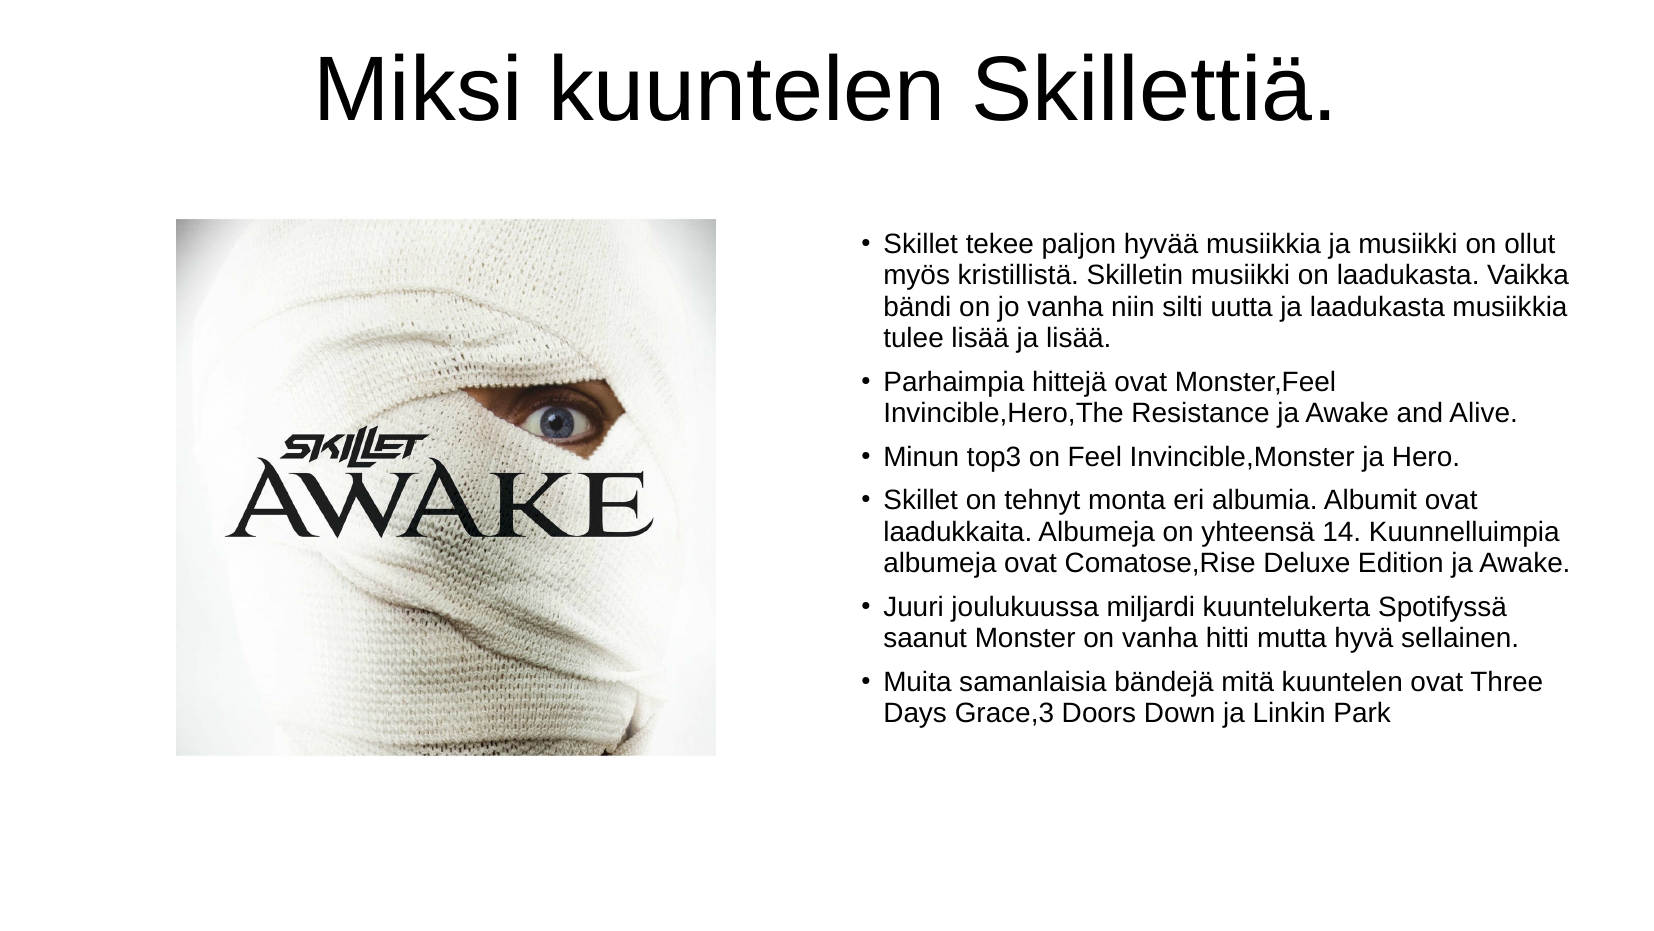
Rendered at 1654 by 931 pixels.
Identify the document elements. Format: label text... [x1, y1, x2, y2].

title Miksi kuuntelen Skillettiä. [82, 37, 1571, 193]
list Skillet tekee paljon hyvää musiikkia ja musiikki on ollut myös kristillistä. Skilletin musiikki on laadukasta. Vaikka bändi on jo vanha niin silti uutta ja laadukasta musiikkia tulee lisää ja lisää. Parhaimpia hittejä ovat Monster,Feel Invincible,Hero,The Resistance ja Awake and Alive. Minun top3 on Feel Invincible,Monster ja Hero. Skillet on tehnyt monta eri albumia. Albumit ovat laadukkaita. Albumeja on yhteensä 14. Kuunnelluimpia albumeja ovat Comatose,Rise Deluxe Edition ja Awake. Juuri joulukuussa miljardi kuuntelukerta Spotifyssä saanut Monster on vanha hitti mutta hyvä sellainen. Muita samanlaisia bändejä mitä kuuntelen ovat Three Days Grace,3 Doors Down ja Linkin Park [853, 228, 1580, 768]
picture [176, 217, 716, 758]
